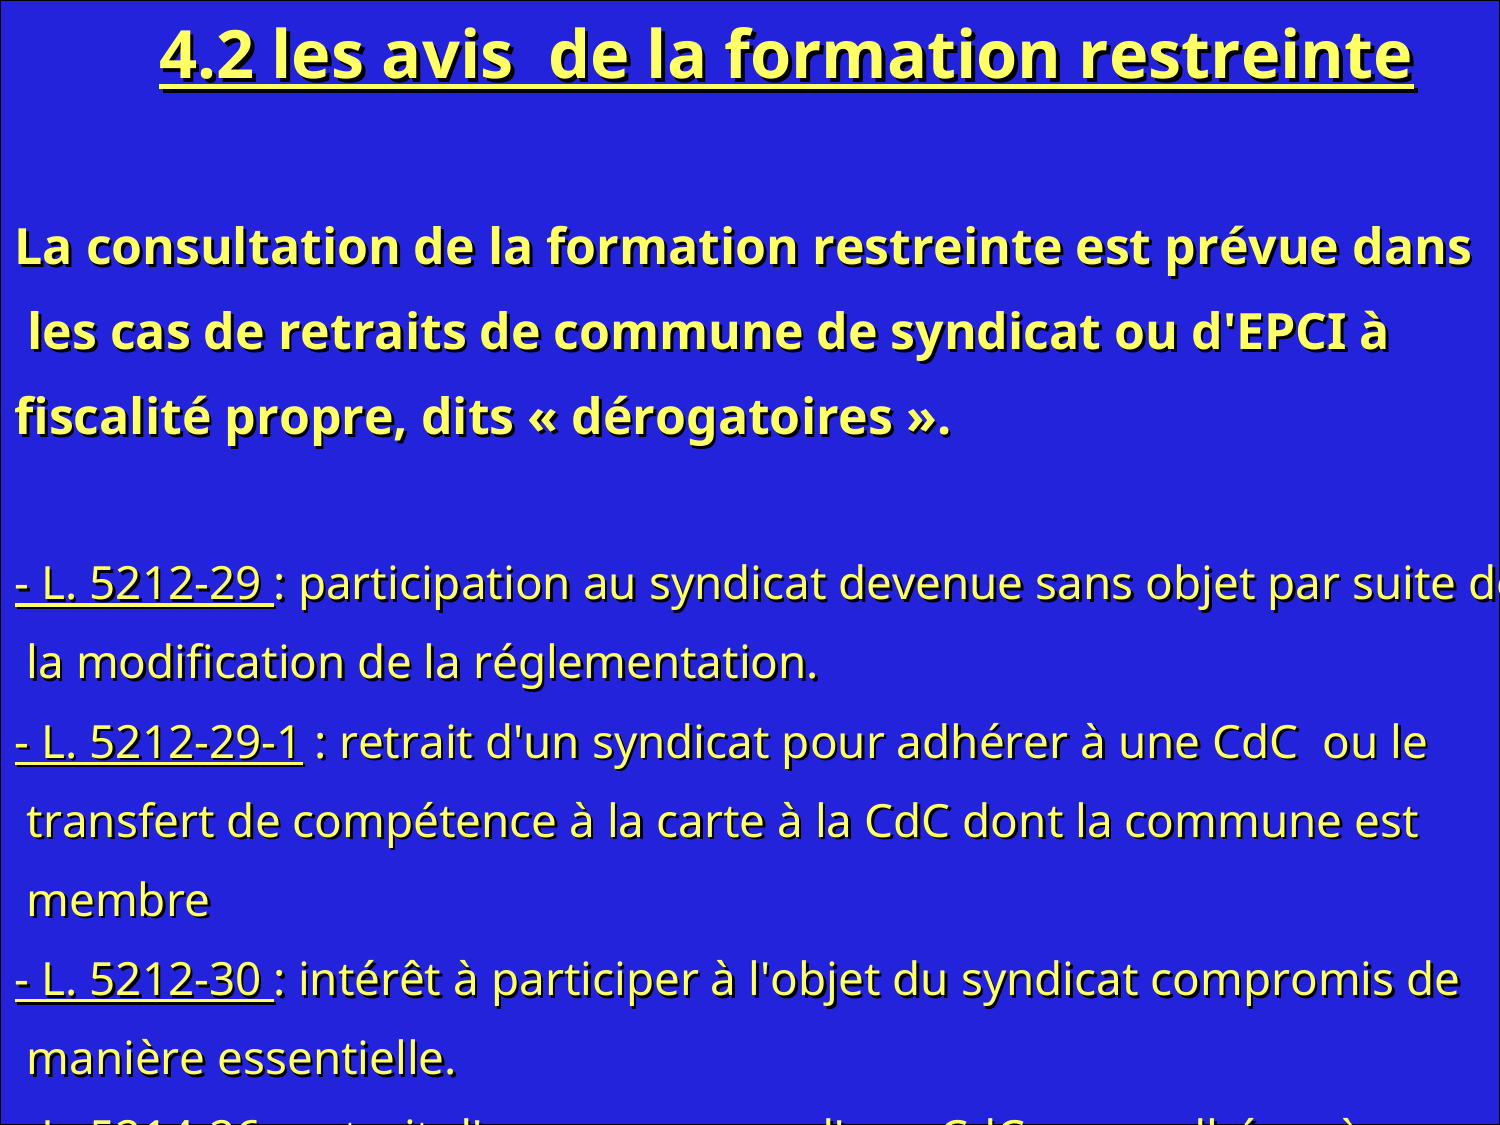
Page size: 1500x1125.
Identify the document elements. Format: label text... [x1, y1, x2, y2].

text_box 4.2 les avis de la formation restreinte La consultation de la formation restreinte est prévue dans les cas de retraits de commune de syndicat ou d'EPCI à fiscalité propre, dits « dérogatoires ». - L. 5212-29 : participation au syndicat devenue sans objet par suite de la modification de la réglementation. - L. 5212-29-1 : retrait d'un syndicat pour adhérer à une CdC ou le transfert de compétence à la carte à la CdC dont la commune est membre - L. 5212-30 : intérêt à participer à l'objet du syndicat compromis de manière essentielle. - L. 5214-26 : retrait d'une commune d'une CdC pour adhérer à un autre EPCI à fiscalité propre. [0, 0, 1500, 1125]
